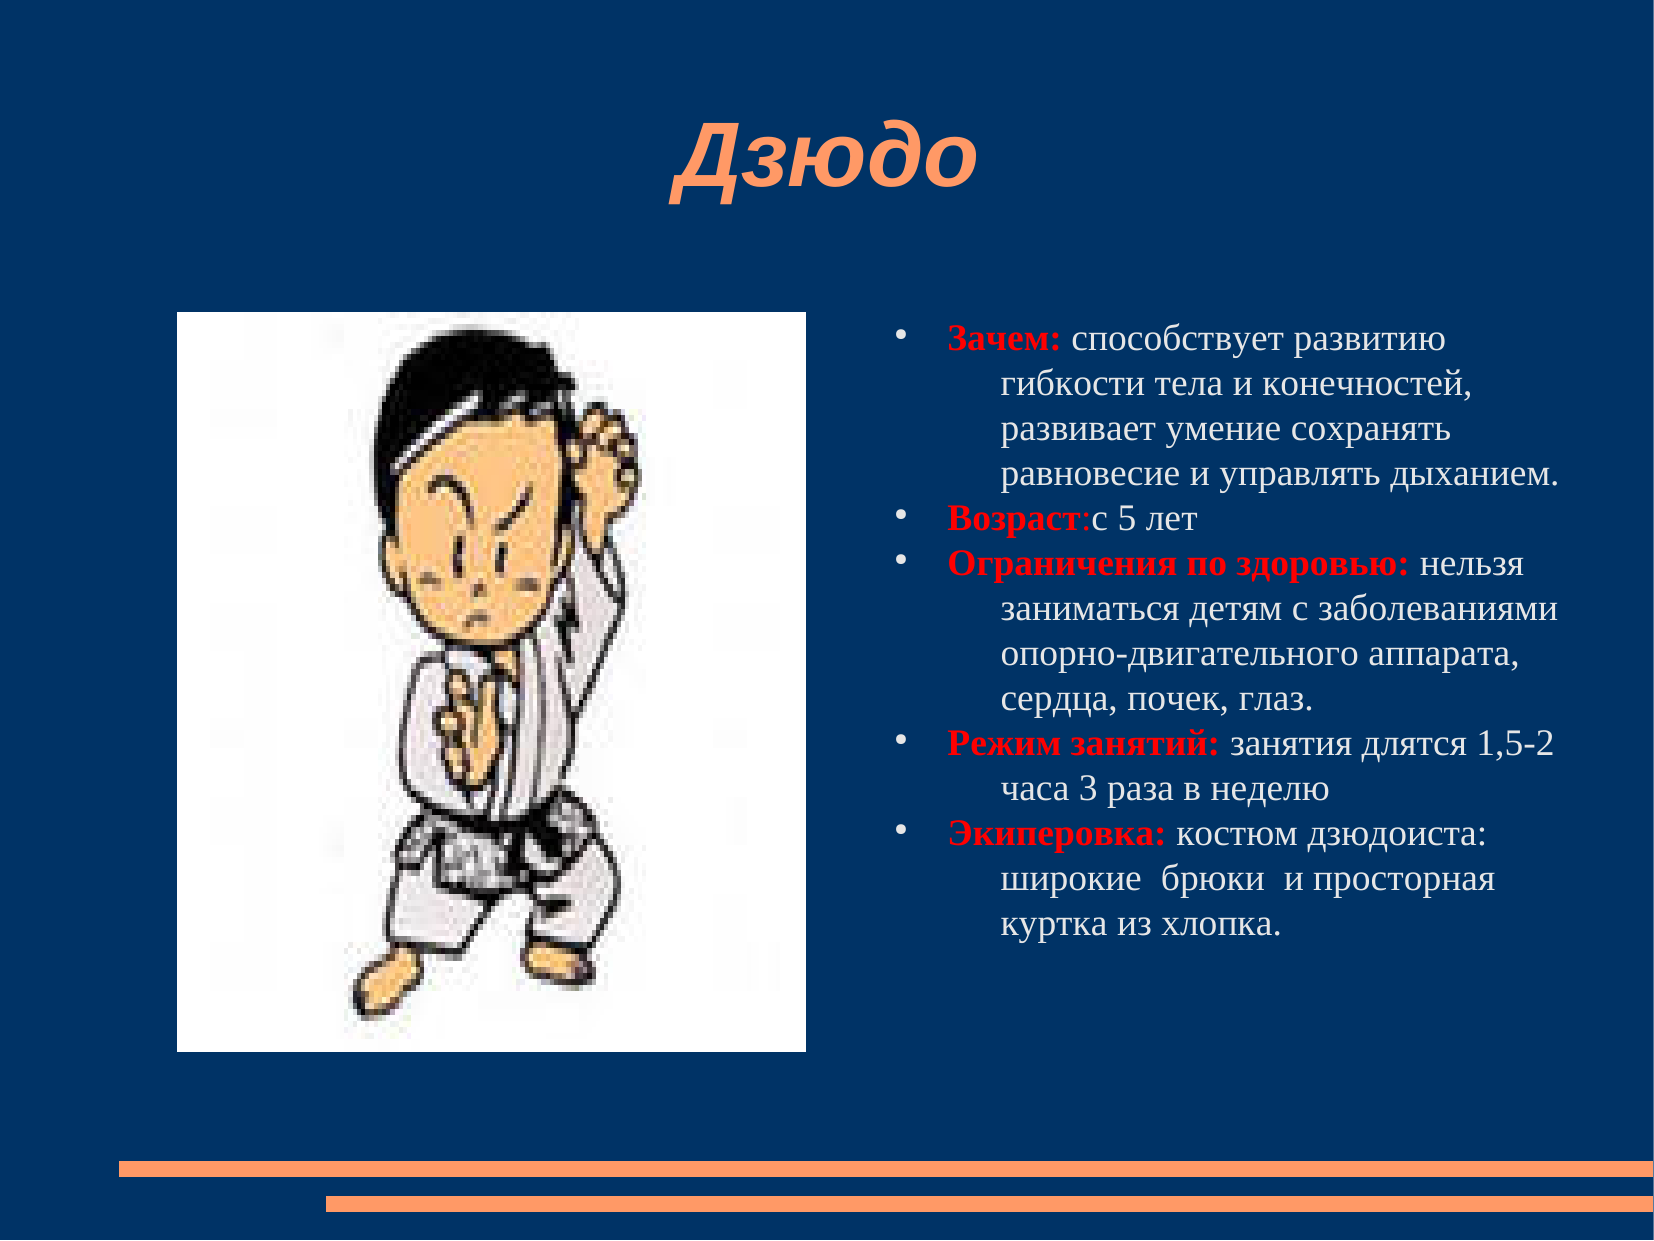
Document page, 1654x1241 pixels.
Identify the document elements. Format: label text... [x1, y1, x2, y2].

title Дзюдо [121, 53, 1534, 247]
picture [177, 312, 806, 1052]
list Зачем: способствует развитию гибкости тела и конечностей, развивает умение сохранять равновесие и управлять дыханием. Возраст:с 5 лет Ограничения по здоровью: нельзя заниматься детям с заболеваниями опорно-двигательного аппарата, сердца, почек, глаз. Режим занятий: занятия длятся 1,5-2 часа 3 раза в неделю Экиперовка: костюм дзюдоиста: широкие брюки и просторная куртка из хлопка. [858, 312, 1562, 1118]
